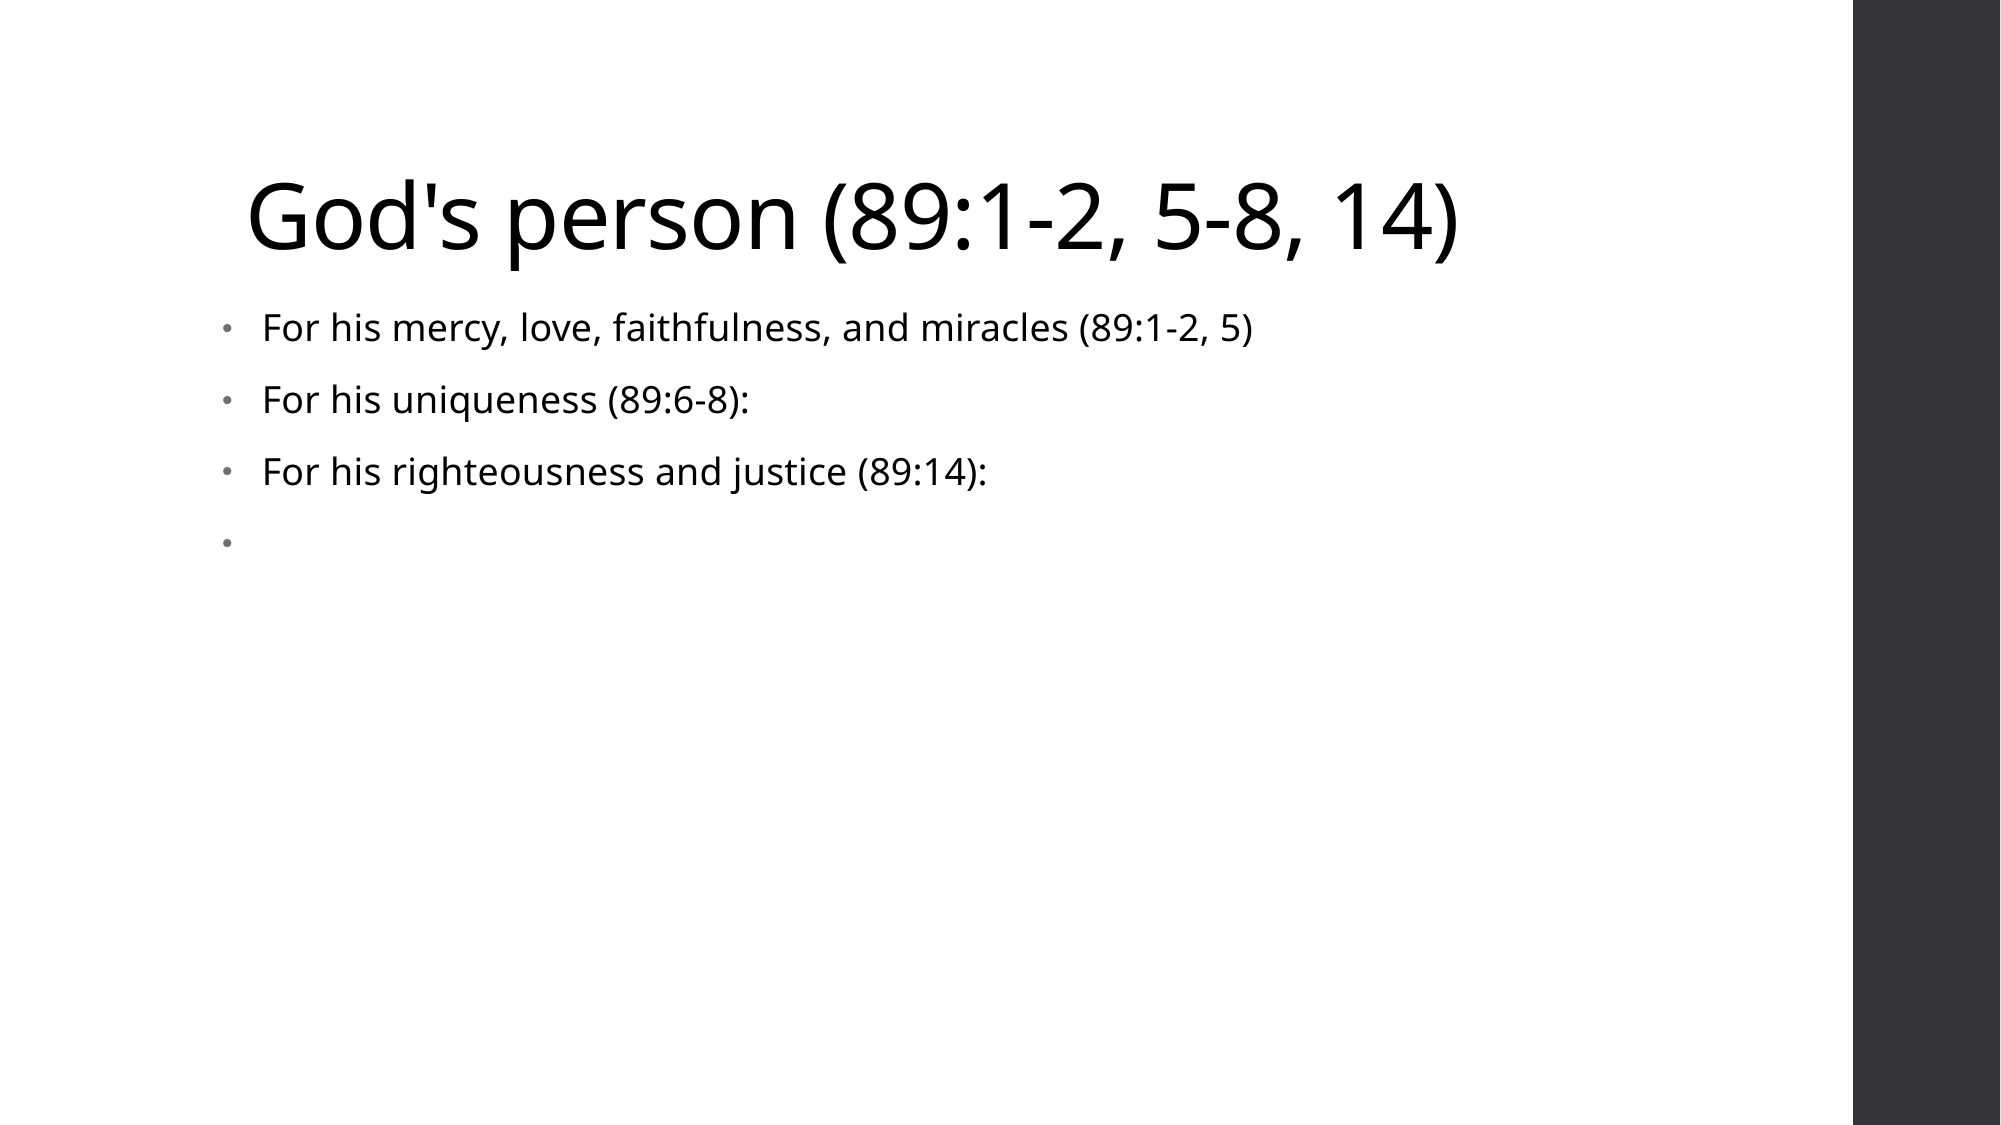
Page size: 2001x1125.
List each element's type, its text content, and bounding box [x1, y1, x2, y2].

list For his mercy, love, faithfulness, and miracles (89:1-2, 5) For his uniqueness (89:6-8): For his righteousness and justice (89:14): [206, 299, 1617, 1014]
title God's person (89:1-2, 5-8, 14) [206, 60, 1797, 278]
